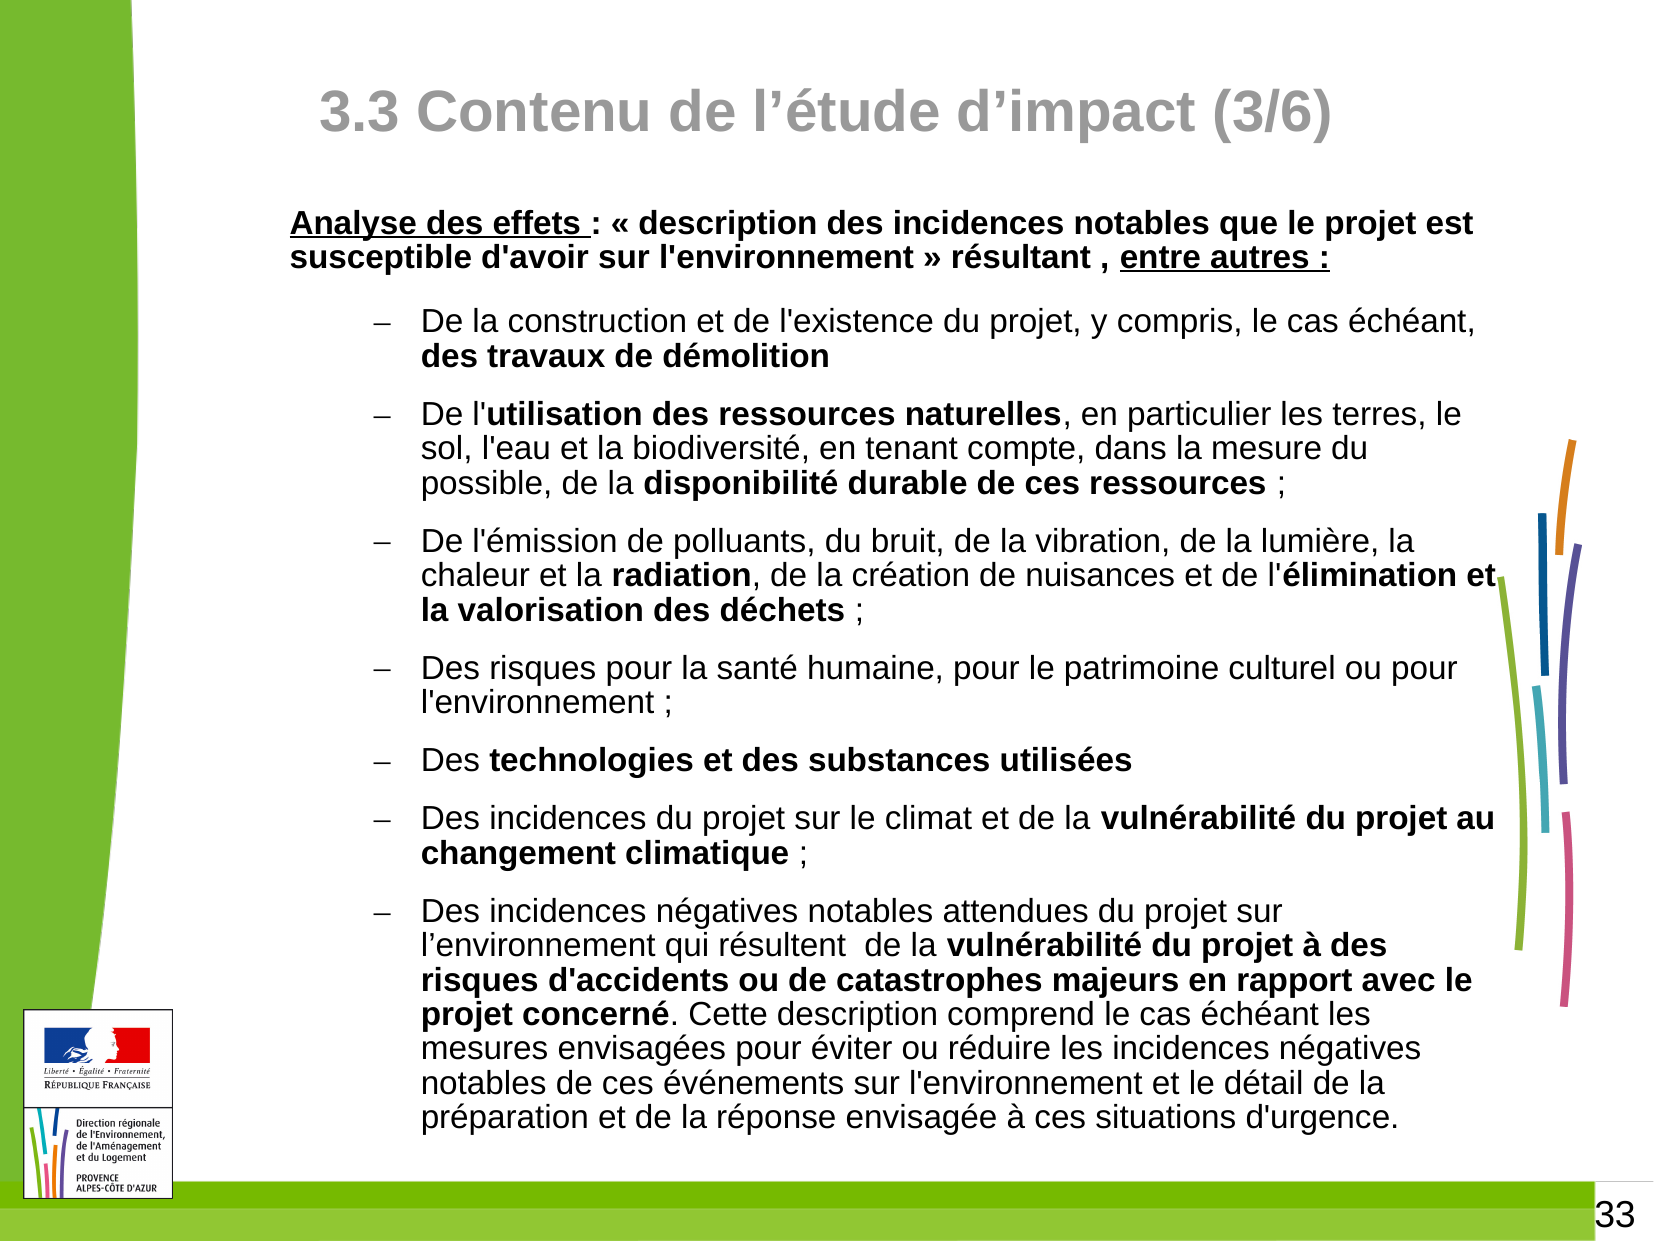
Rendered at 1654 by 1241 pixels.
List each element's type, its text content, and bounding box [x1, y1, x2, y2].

picture [0, 0, 1654, 1241]
title 3.3 Contenu de l’étude d’impact (3/6) [82, 49, 1571, 178]
list Analyse des effets : « description des incidences notables que le projet est susceptible d'avoir sur l'environnement » résultant , entre autres : De la construction et de l'existence du projet, y compris, le cas échéant, des travaux de démolition De l'utilisation des ressources naturelles, en particulier les terres, le sol, l'eau et la biodiversité, en tenant compte, dans la mesure du possible, de la disponibilité durable de ces ressources ; De l'émission de polluants, du bruit, de la vibration, de la lumière, la chaleur et la radiation, de la création de nuisances et de l'élimination et la valorisation des déchets ; Des risques pour la santé humaine, pour le patrimoine culturel ou pour l'environnement ; Des technologies et des substances utilisées Des incidences du projet sur le climat et de la vulnérabilité du projet au changement climatique ; Des incidences négatives notables attendues du projet sur l’environnement qui résultent de la vulnérabilité du projet à des risques d'accidents ou de catastrophes majeurs en rapport avec le projet concerné. Cette description comprend le cas échéant les mesures envisagées pour éviter ou réduire les incidences négatives notables de ces événements sur l'environnement et le détail de la préparation et de la réponse envisagée à ces situations d'urgence. [177, 206, 1507, 1155]
